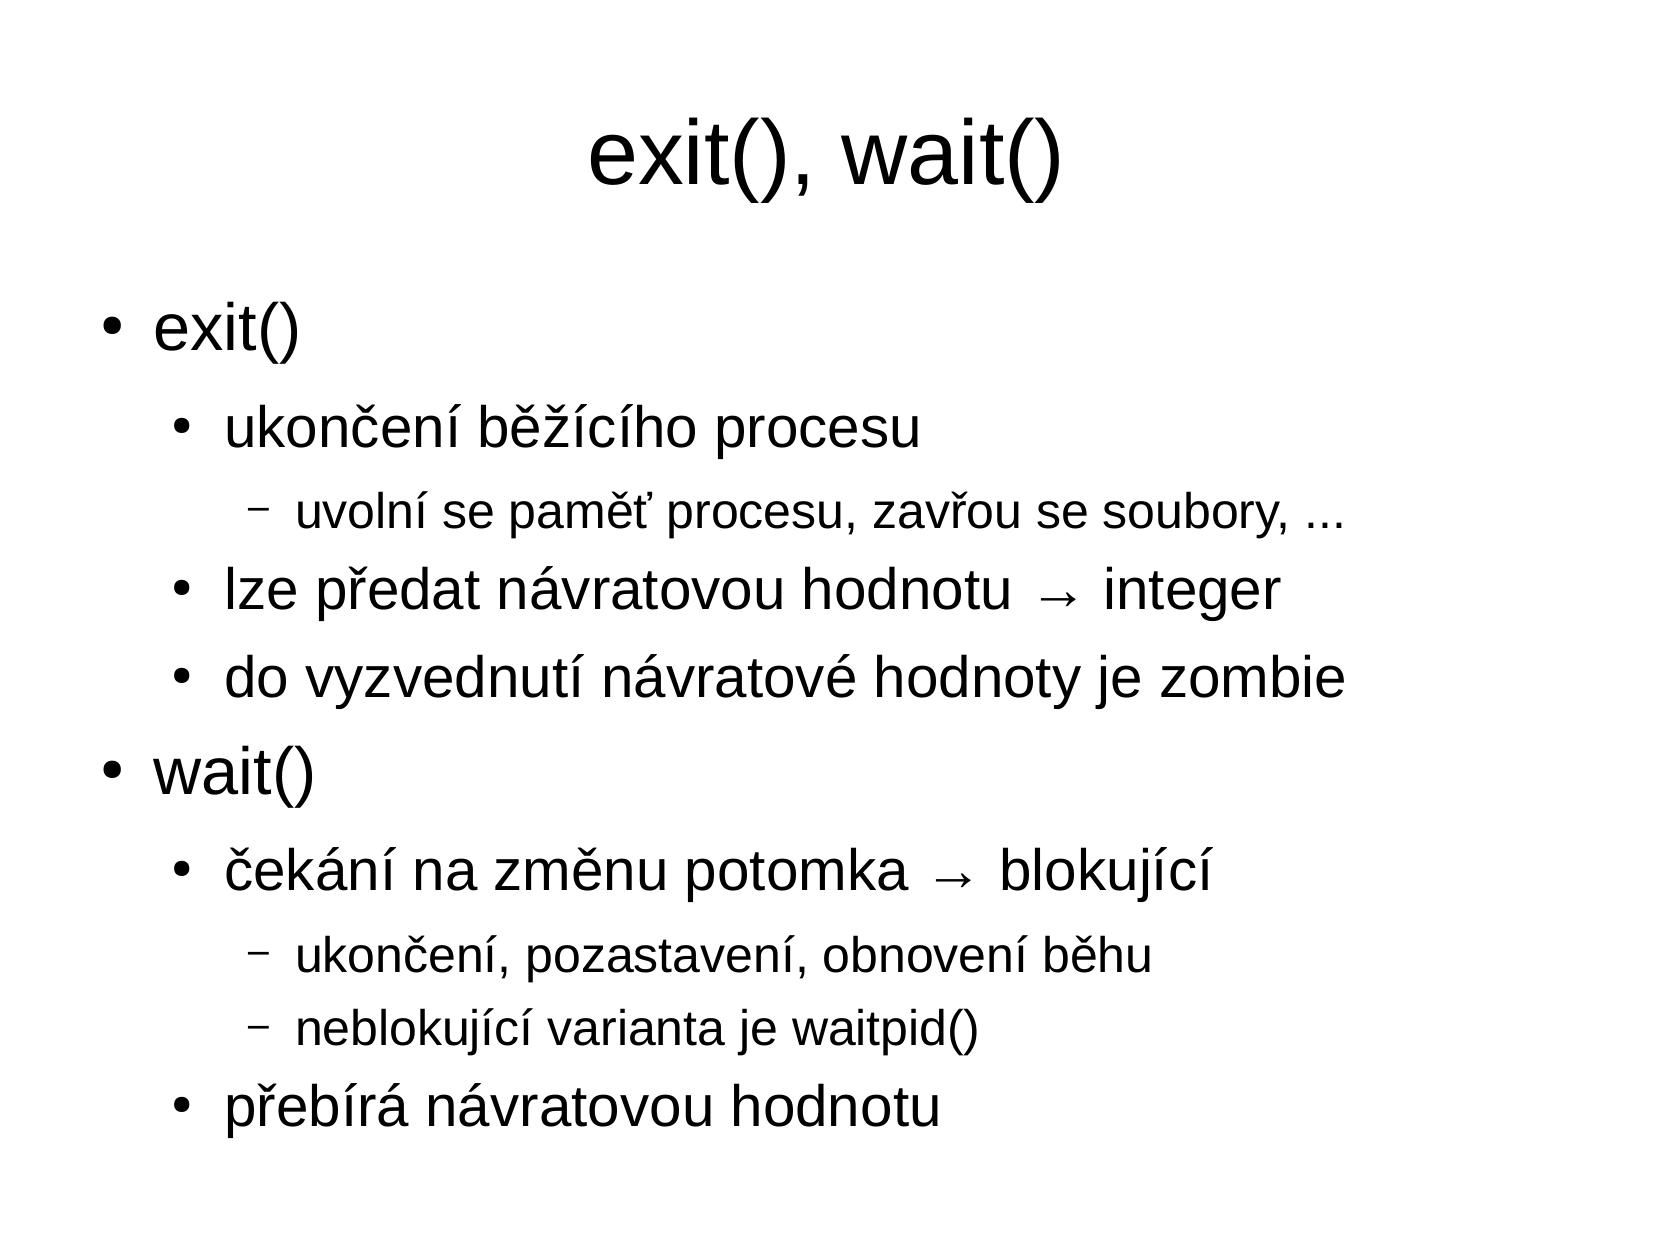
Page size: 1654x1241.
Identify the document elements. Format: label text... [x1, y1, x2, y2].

title exit(), wait() [82, 56, 1571, 250]
list exit() ukončení běžícího procesu uvolní se paměť procesu, zavřou se soubory, ... lze předat návratovou hodnotu → integer do vyzvednutí návratové hodnoty je zombie wait() čekání na změnu potomka → blokující ukončení, pozastavení, obnovení běhu neblokující varianta je waitpid() přebírá návratovou hodnotu [82, 290, 1571, 1139]
